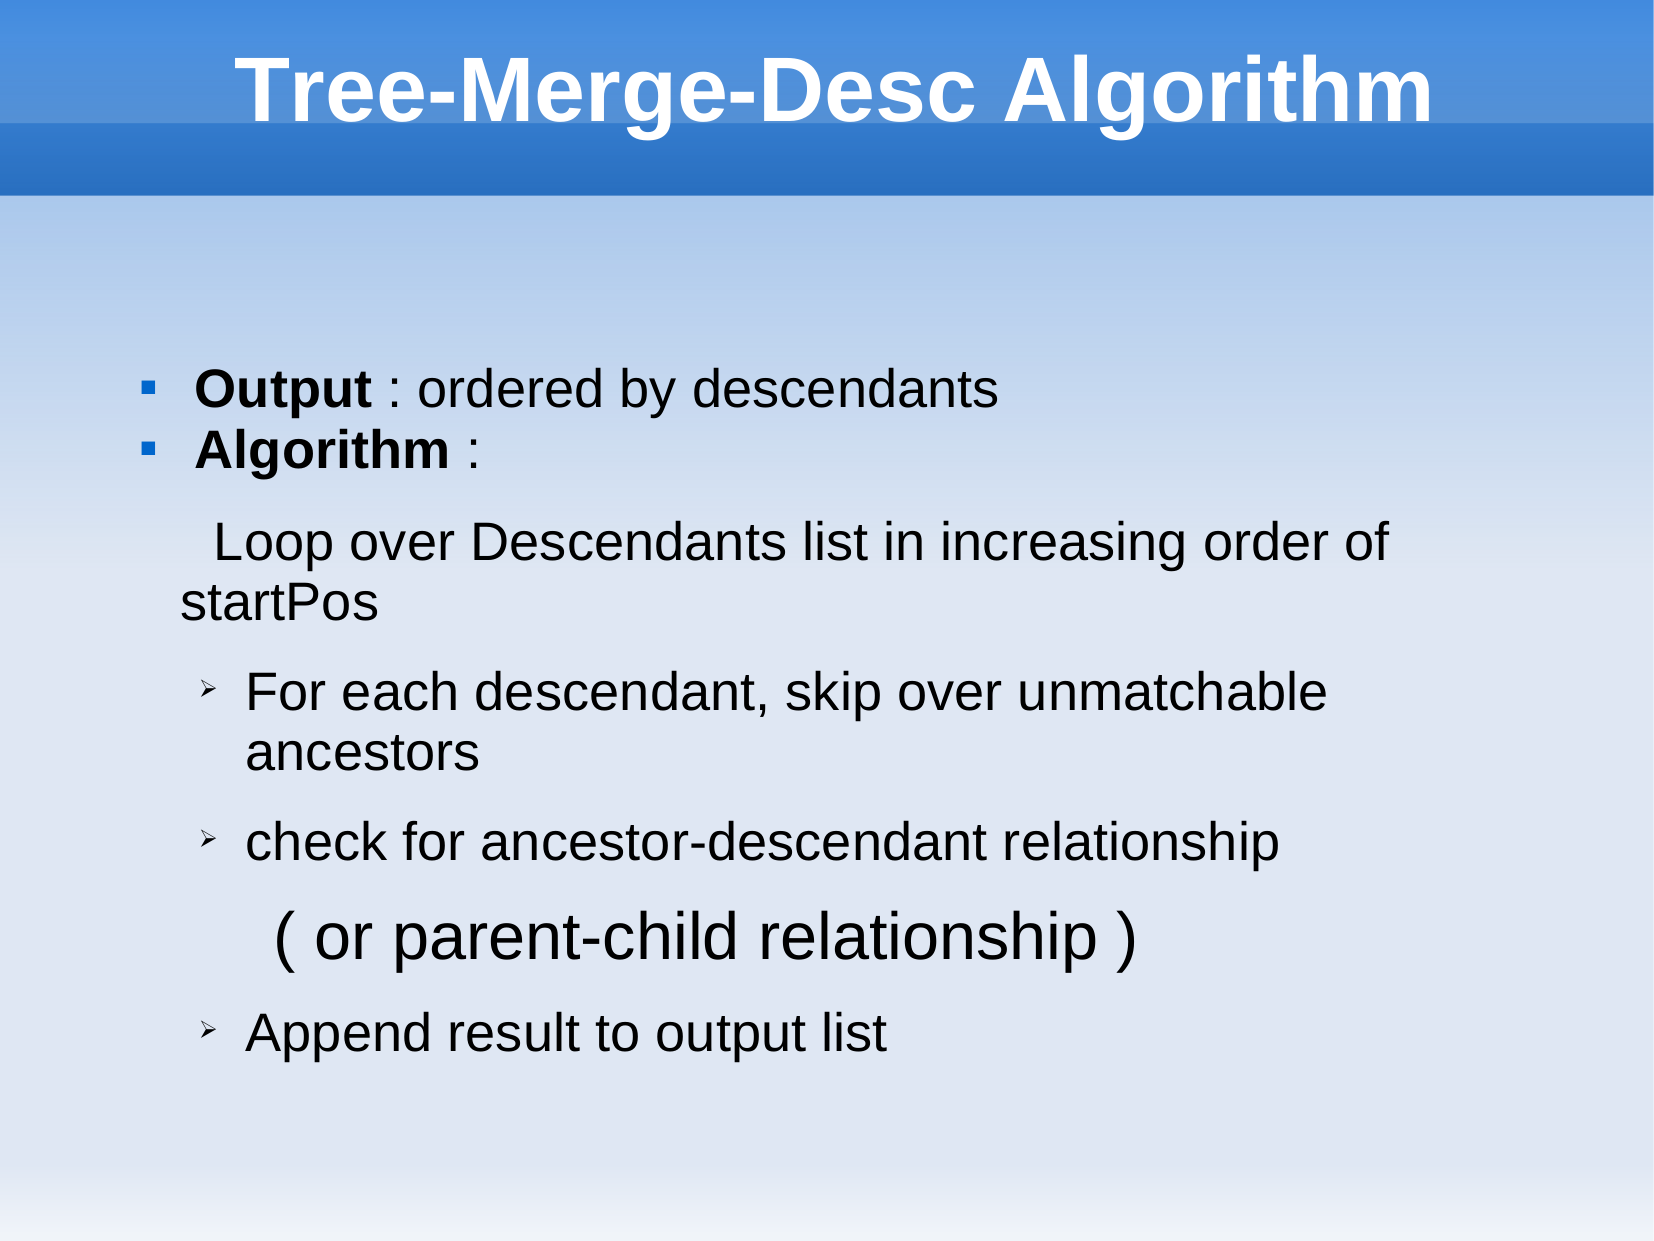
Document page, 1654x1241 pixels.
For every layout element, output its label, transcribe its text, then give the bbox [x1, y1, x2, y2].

list Output : ordered by descendants Algorithm : Loop over Descendants list in increasing order of startPos For each descendant, skip over unmatchable ancestors check for ancestor-descendant relationship ( or parent-child relationship ) Append result to output list [123, 358, 1528, 1101]
picture [0, 0, 1654, 1241]
title Tree-Merge-Desc Algorithm [133, 0, 1538, 218]
